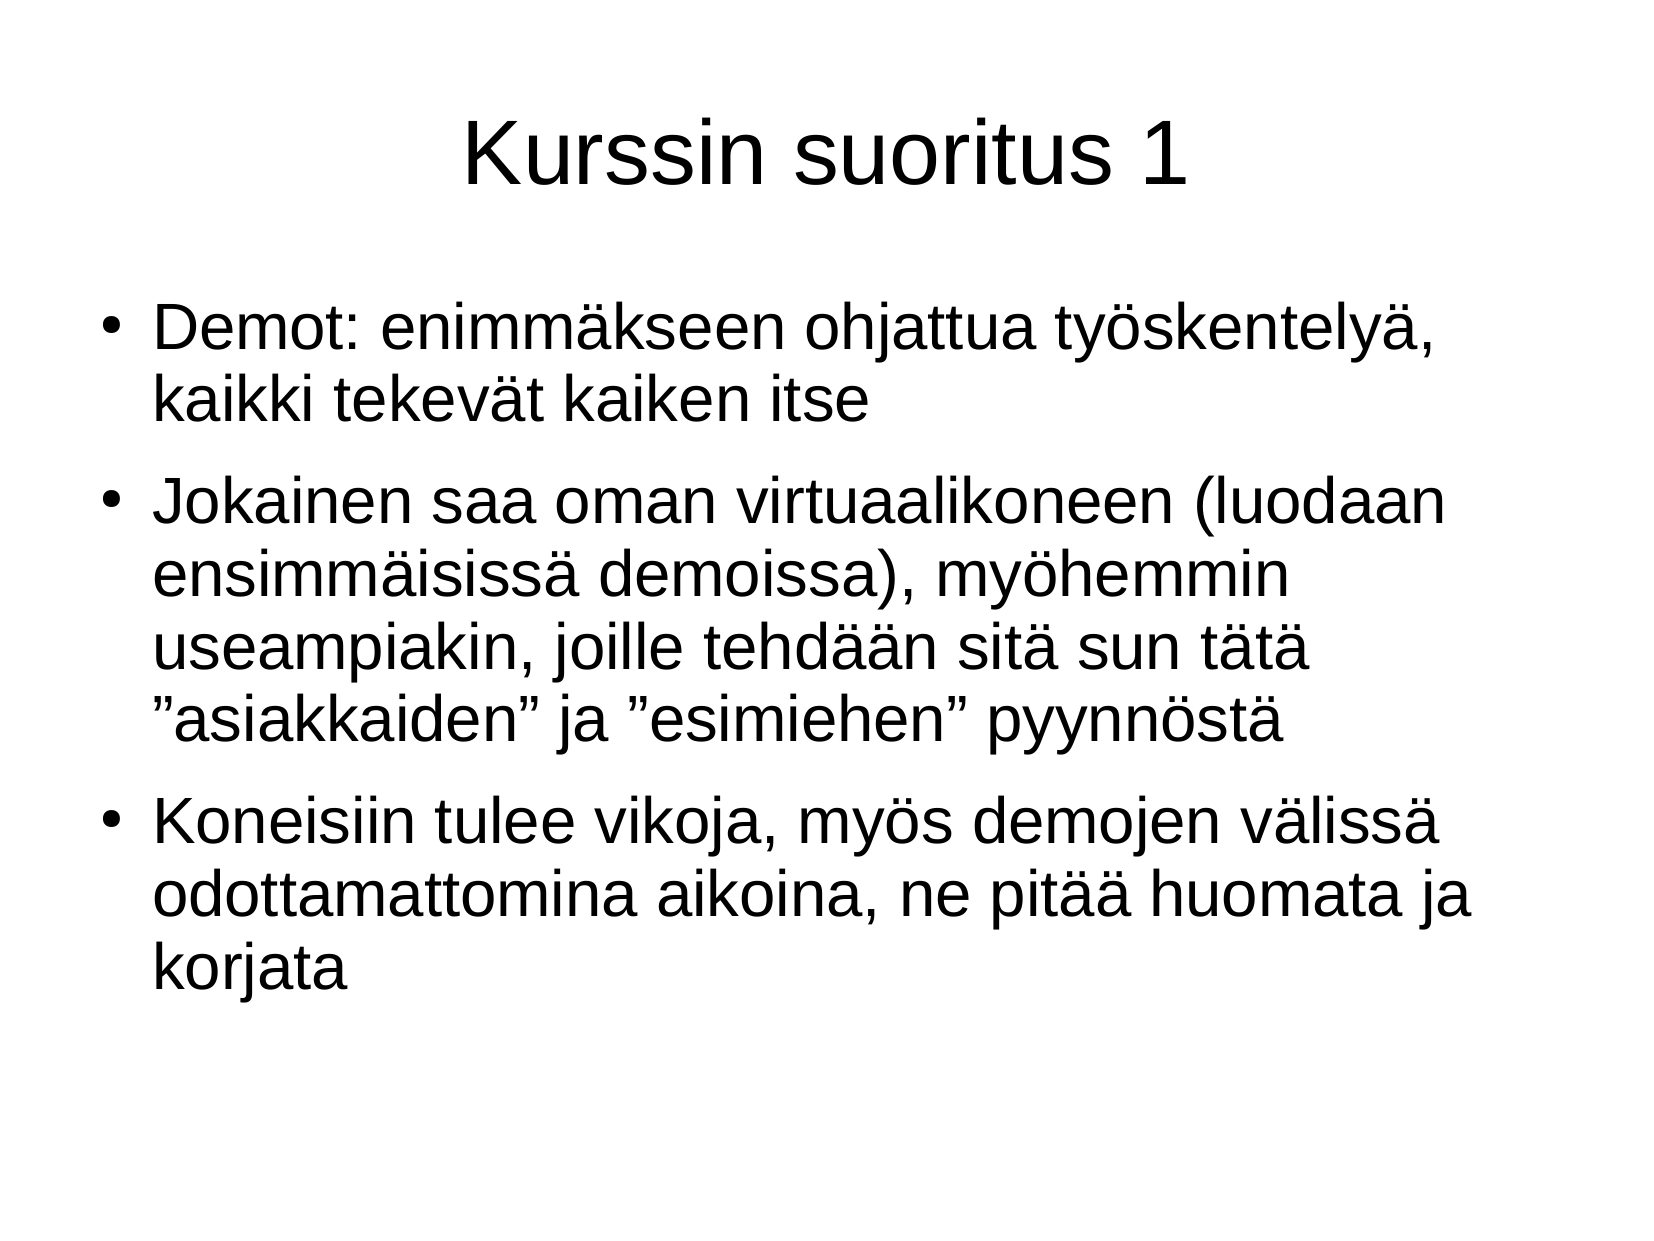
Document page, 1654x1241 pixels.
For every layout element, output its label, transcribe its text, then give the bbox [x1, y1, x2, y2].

title Kurssin suoritus 1 [82, 49, 1571, 257]
list Demot: enimmäkseen ohjattua työskentelyä, kaikki tekevät kaiken itse Jokainen saa oman virtuaalikoneen (luodaan ensimmäisissä demoissa), myöhemmin useampiakin, joille tehdään sitä sun tätä ”asiakkaiden” ja ”esimiehen” pyynnöstä Koneisiin tulee vikoja, myös demojen välissä odottamattomina aikoina, ne pitää huomata ja korjata [82, 290, 1571, 1010]
